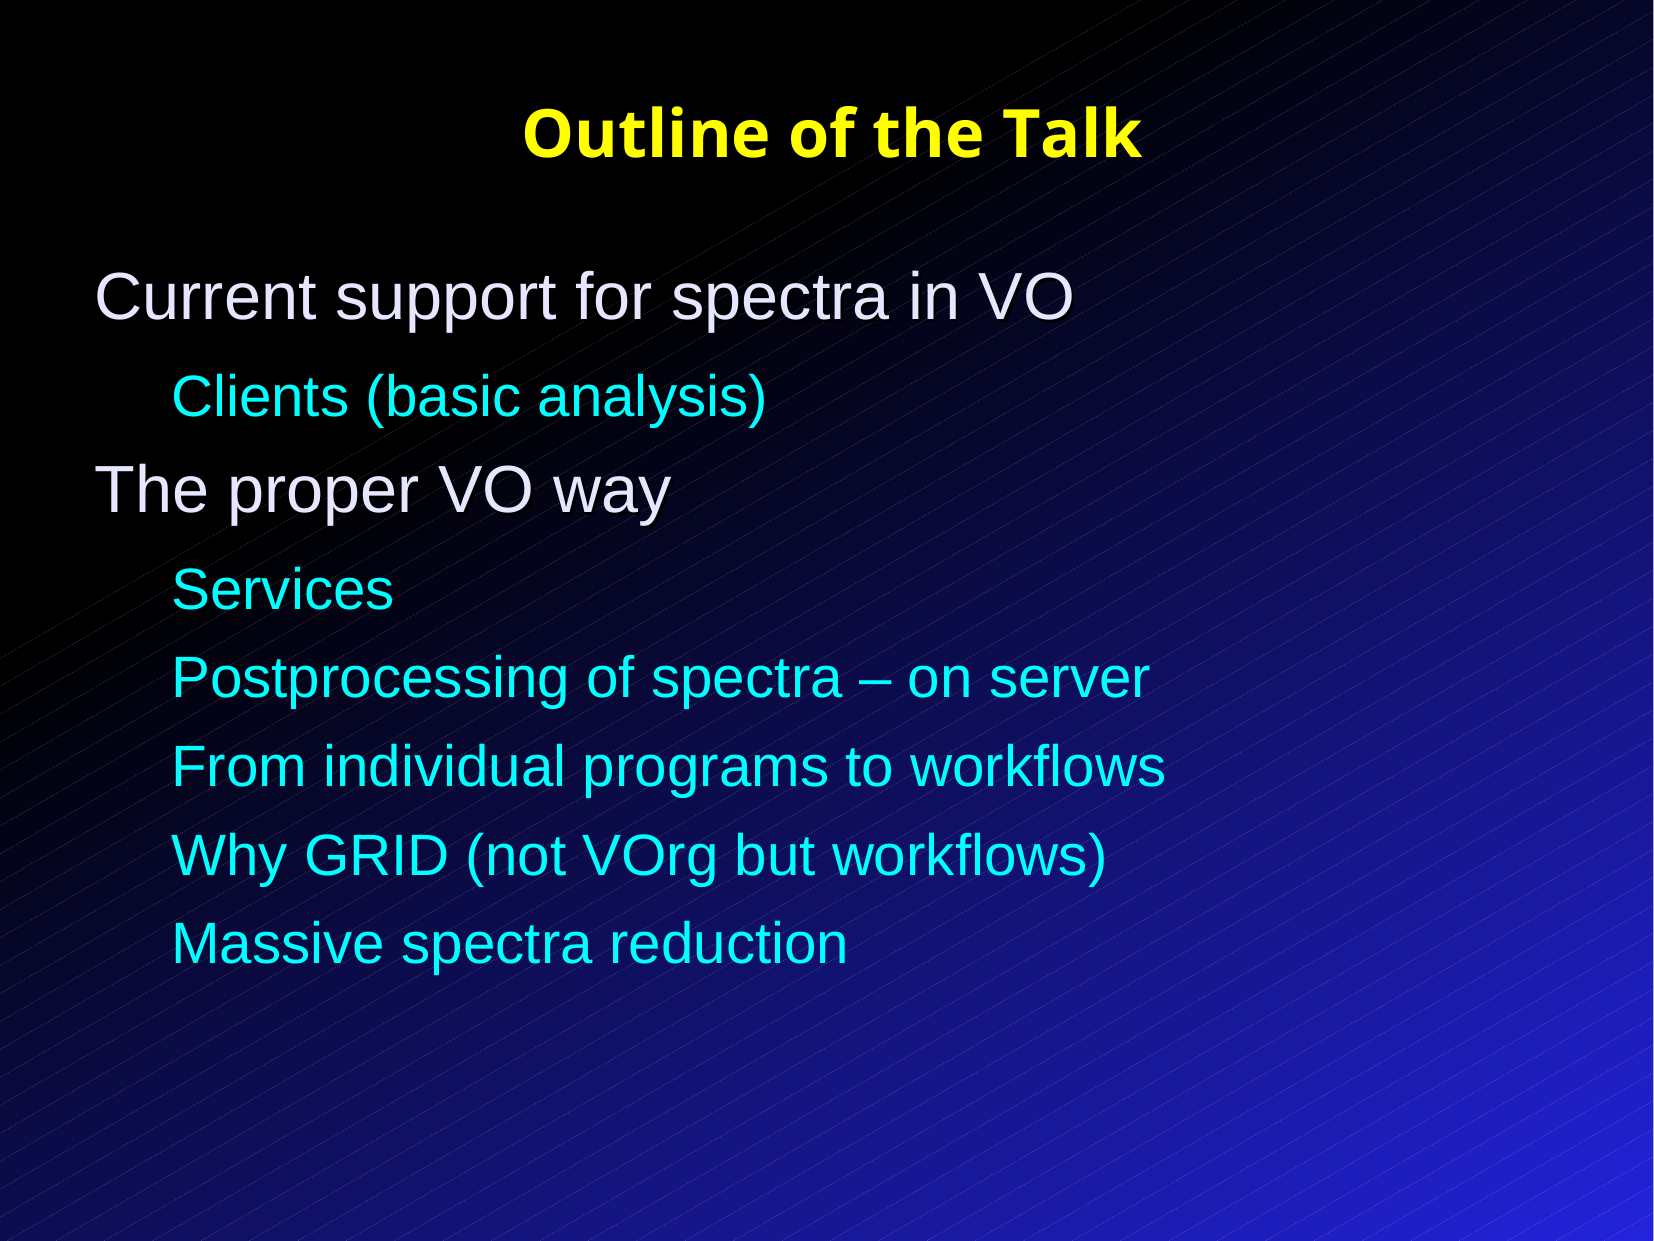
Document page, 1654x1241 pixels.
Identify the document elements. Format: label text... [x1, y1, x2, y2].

title Outline of the Talk [88, 86, 1577, 178]
list Current support for spectra in VO Clients (basic analysis) The proper VO way Services Postprocessing of spectra – on server From individual programs to workflows Why GRID (not VOrg but workflows) Massive spectra reduction [76, 259, 1565, 1063]
